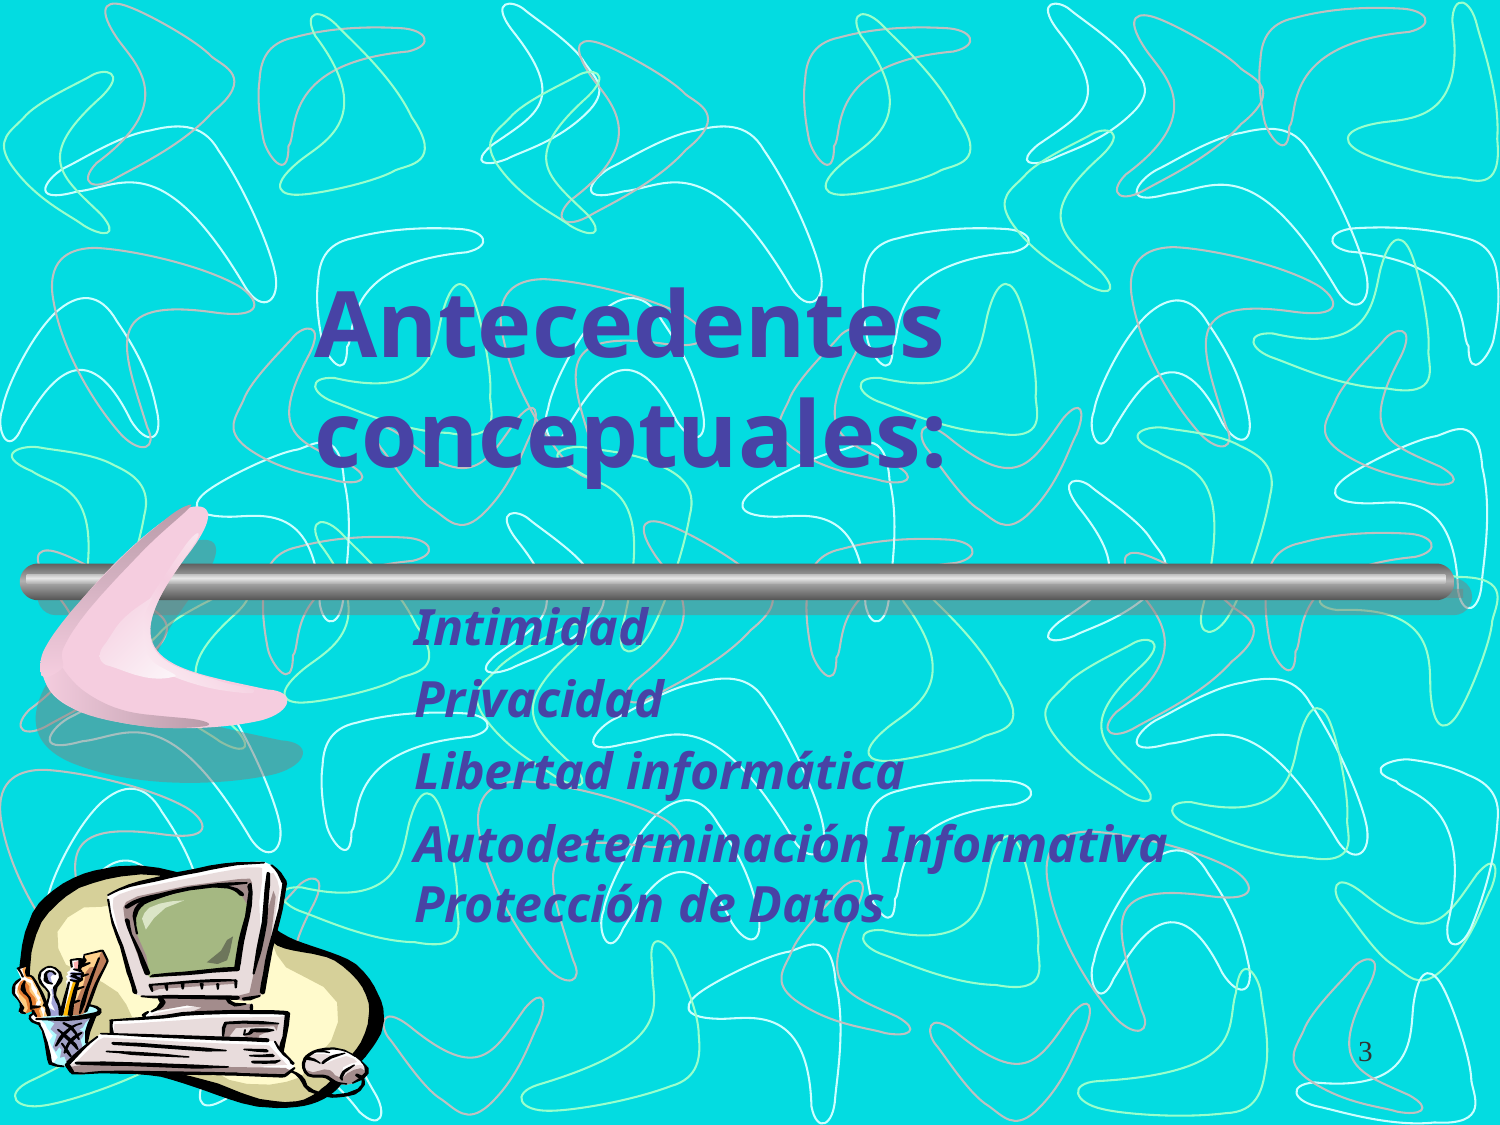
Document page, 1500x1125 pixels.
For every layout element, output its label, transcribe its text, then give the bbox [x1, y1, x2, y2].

picture [11, 860, 387, 1111]
title Antecedentes conceptuales: [300, 258, 1426, 604]
subtitle Intimidad Privacidad Libertad informática Autodeterminación Informativa Protección de Datos [399, 587, 1288, 1075]
